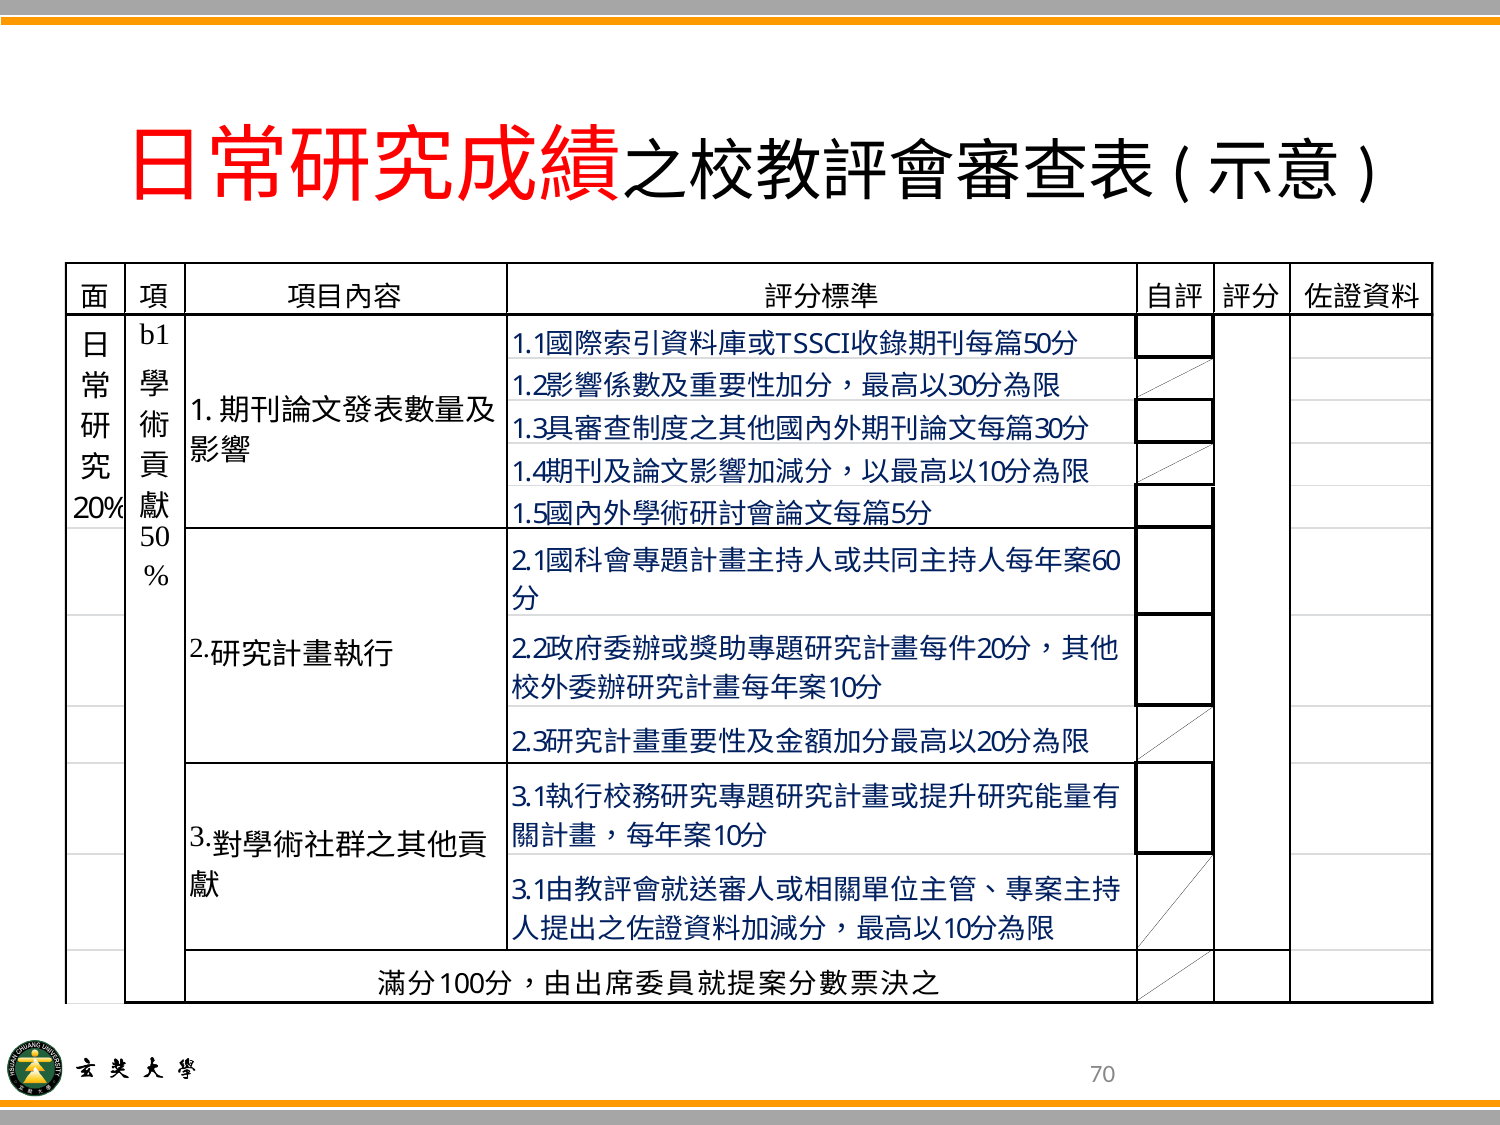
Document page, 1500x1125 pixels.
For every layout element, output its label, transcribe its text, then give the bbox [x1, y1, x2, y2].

text_box 70 [1074, 1042, 1426, 1103]
picture [64, 262, 1436, 1005]
title 日常研究成績之校教評會審查表(示意) [75, 101, 1426, 220]
